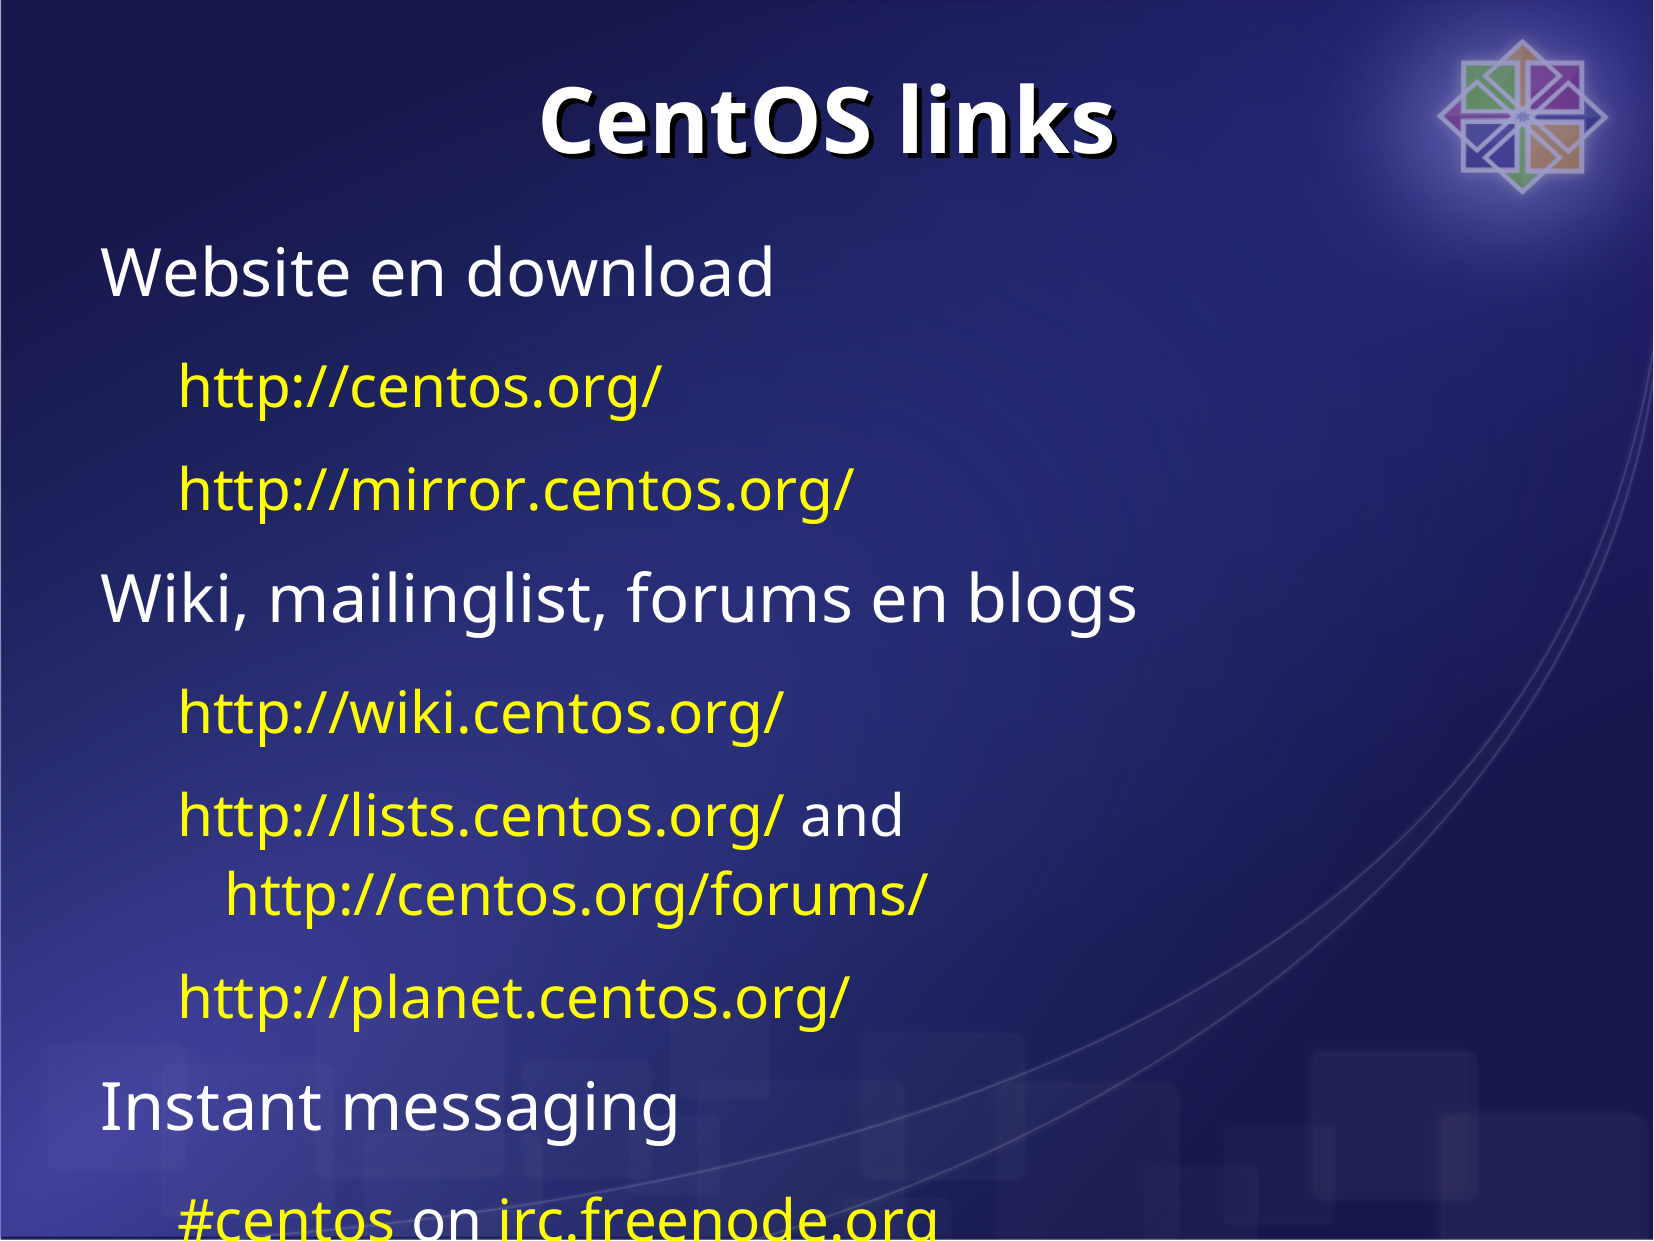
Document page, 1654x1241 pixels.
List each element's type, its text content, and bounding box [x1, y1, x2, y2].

picture [665, 1213, 681, 1222]
picture [805, 1213, 821, 1222]
picture [913, 1213, 930, 1237]
picture [285, 1214, 301, 1241]
picture [420, 1213, 438, 1237]
picture [191, 1216, 201, 1225]
picture [200, 1201, 587, 1241]
picture [251, 1213, 267, 1222]
picture [699, 1214, 715, 1241]
picture [591, 1201, 786, 1241]
picture [456, 1214, 472, 1241]
picture [193, 1201, 204, 1212]
picture [769, 1213, 786, 1237]
list Website en download http://centos.org/ http://mirror.centos.org/ Wiki, mailinglist, forums en blogs http://wiki.centos.org/ http://lists.centos.org/ and http://centos.org/forums/ http://planet.centos.org/ Instant messaging #centos on irc.freenode.org [82, 225, 1571, 1201]
picture [633, 1213, 649, 1222]
picture [734, 1213, 752, 1237]
picture [853, 1213, 871, 1237]
title CentOS links [82, 49, 1571, 188]
picture [341, 1213, 359, 1237]
picture [188, 1229, 198, 1241]
picture [0, 0, 1654, 1241]
